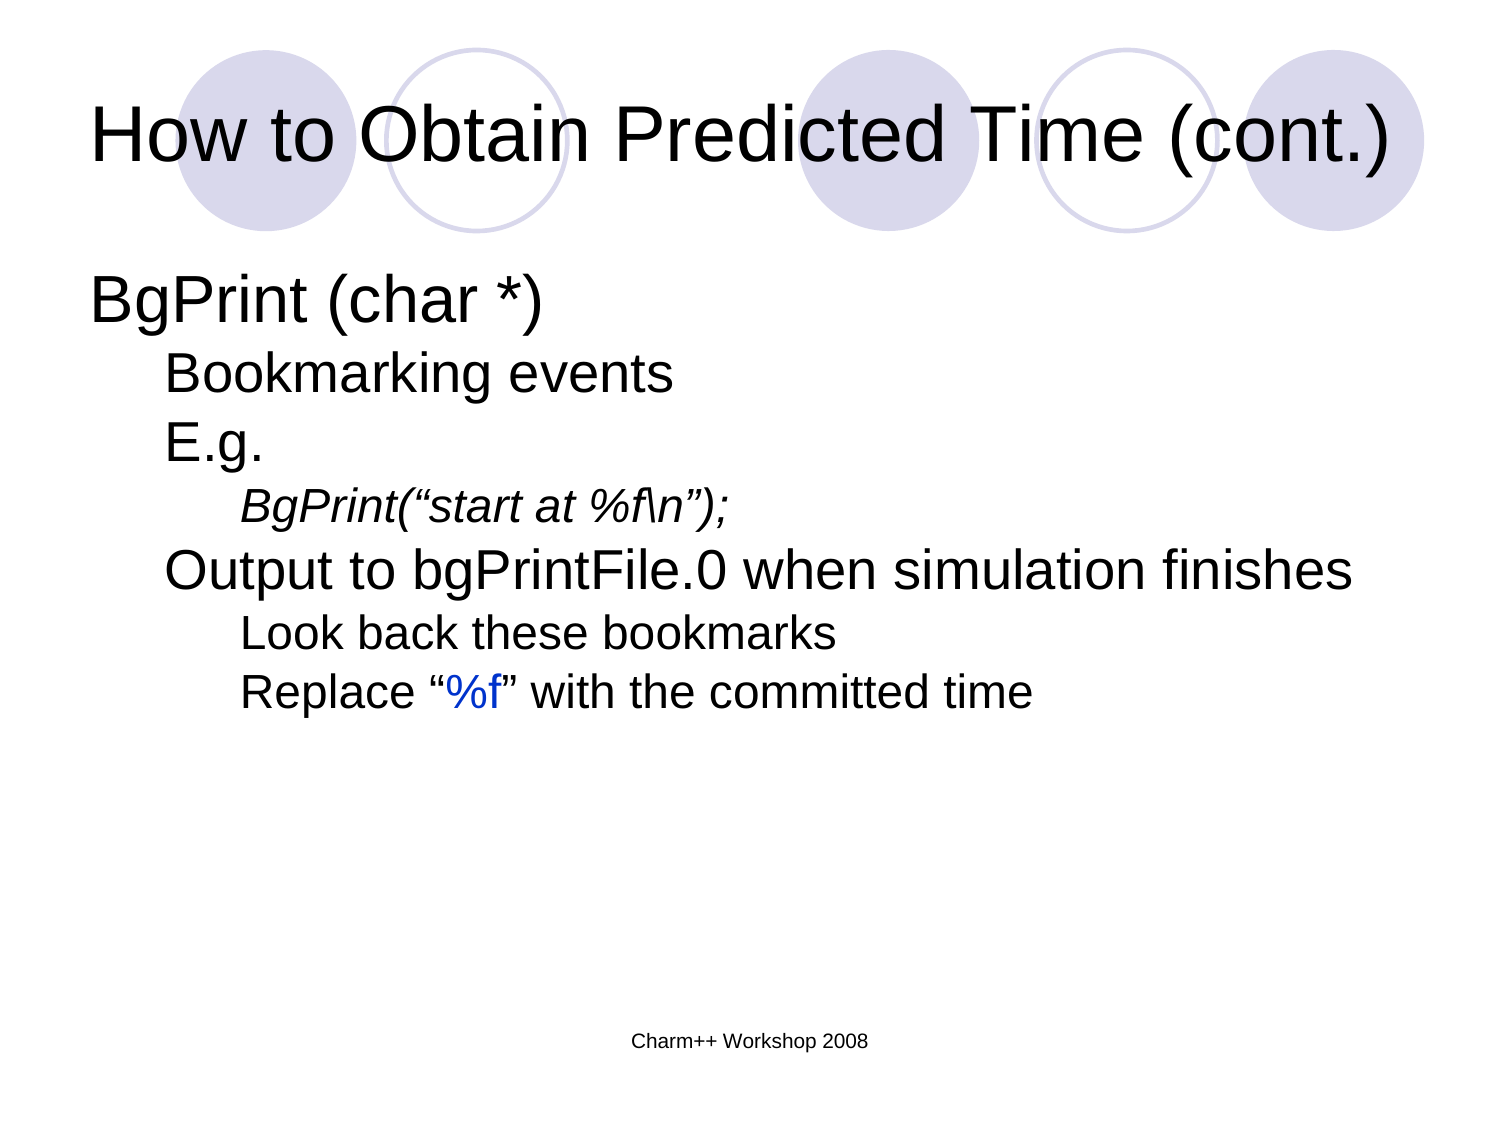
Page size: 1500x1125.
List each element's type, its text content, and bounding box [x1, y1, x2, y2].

title How to Obtain Predicted Time (cont.) [75, 45, 1426, 233]
list BgPrint (char *) Bookmarking events E.g. BgPrint(“start at %f\n”); Output to bgPrintFile.0 when simulation finishes Look back these bookmarks Replace “%f” with the committed time [75, 262, 1426, 1006]
